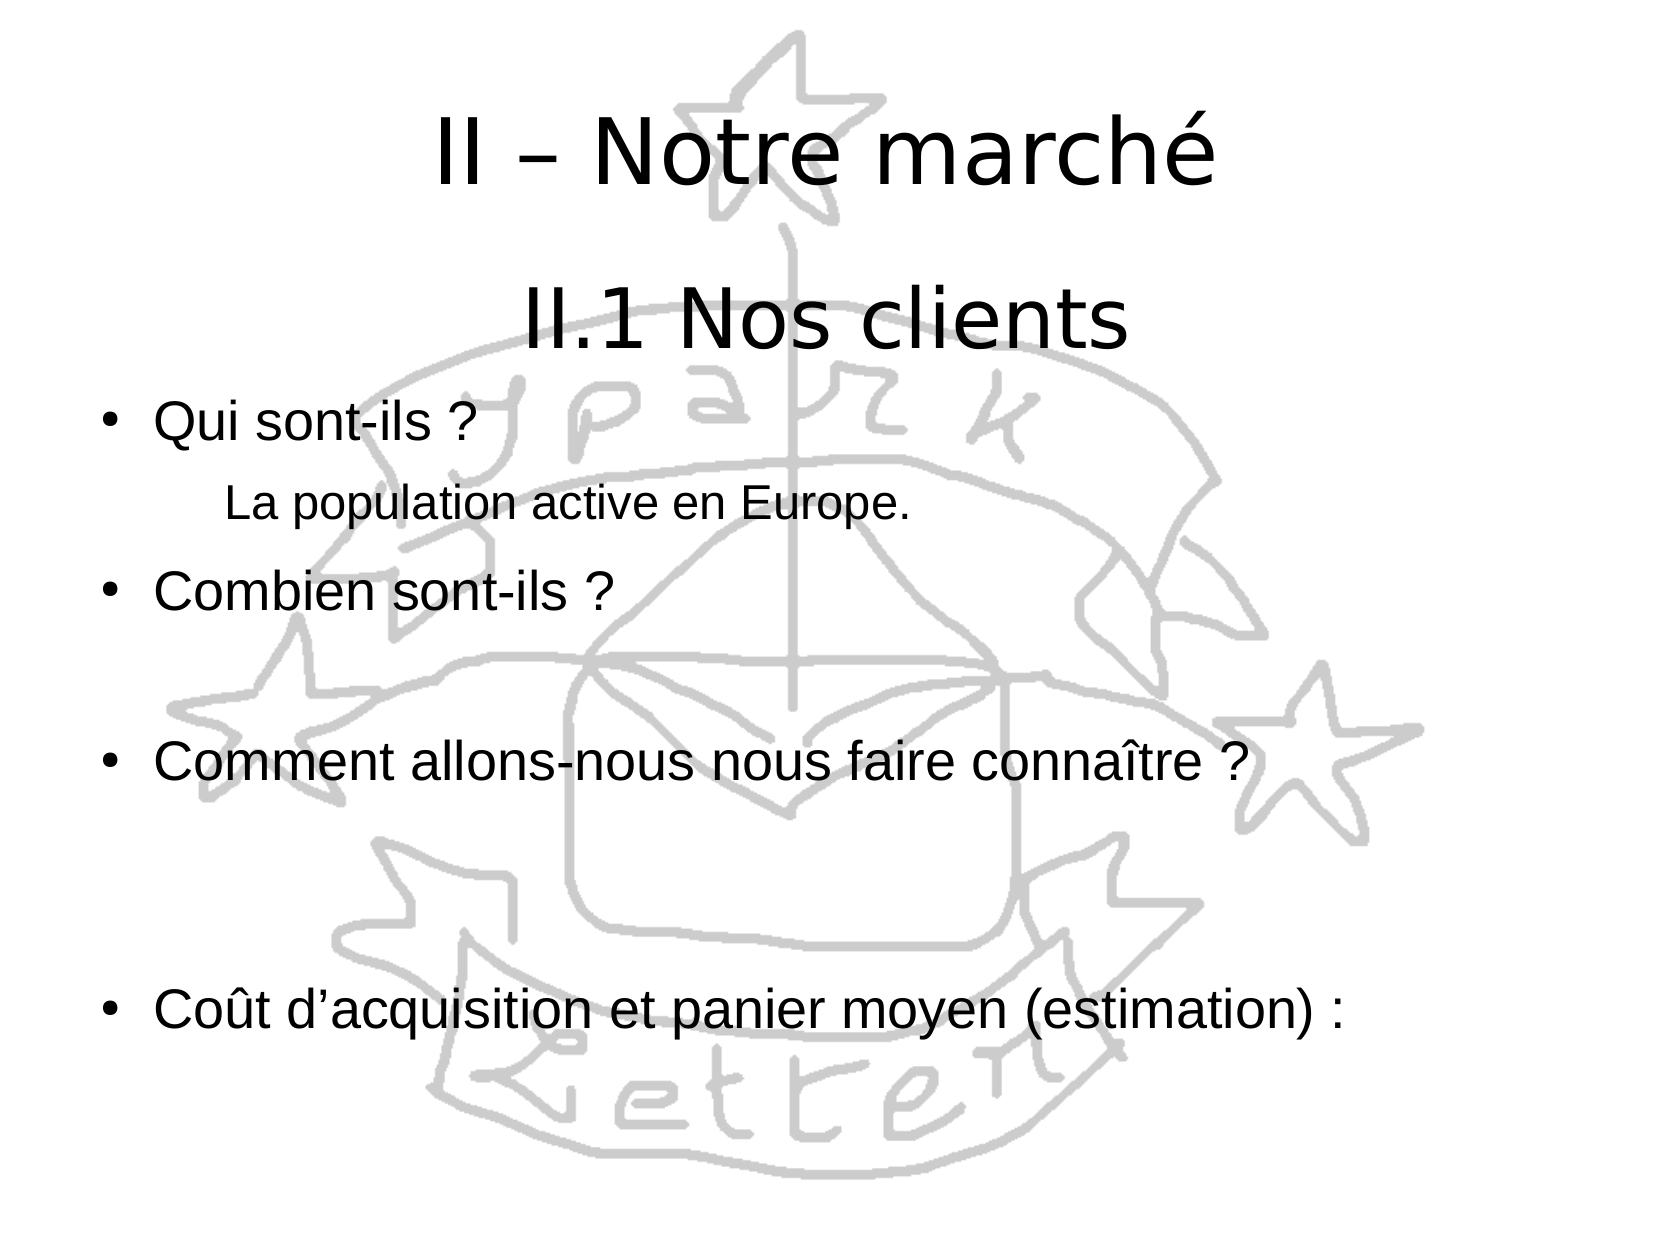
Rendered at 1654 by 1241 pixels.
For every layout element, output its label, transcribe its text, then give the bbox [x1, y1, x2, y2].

text_box II.1 Nos clients [0, 263, 1654, 361]
picture [29, 361, 1648, 1241]
list Qui sont-ils ? La population active en Europe. Combien sont-ils ? Comment allons-nous nous faire connaître ? Coût d’acquisition et panier moyen (estimation) : [82, 389, 1571, 1182]
picture [29, 11, 1648, 263]
title II – Notre marché [82, 49, 1571, 257]
